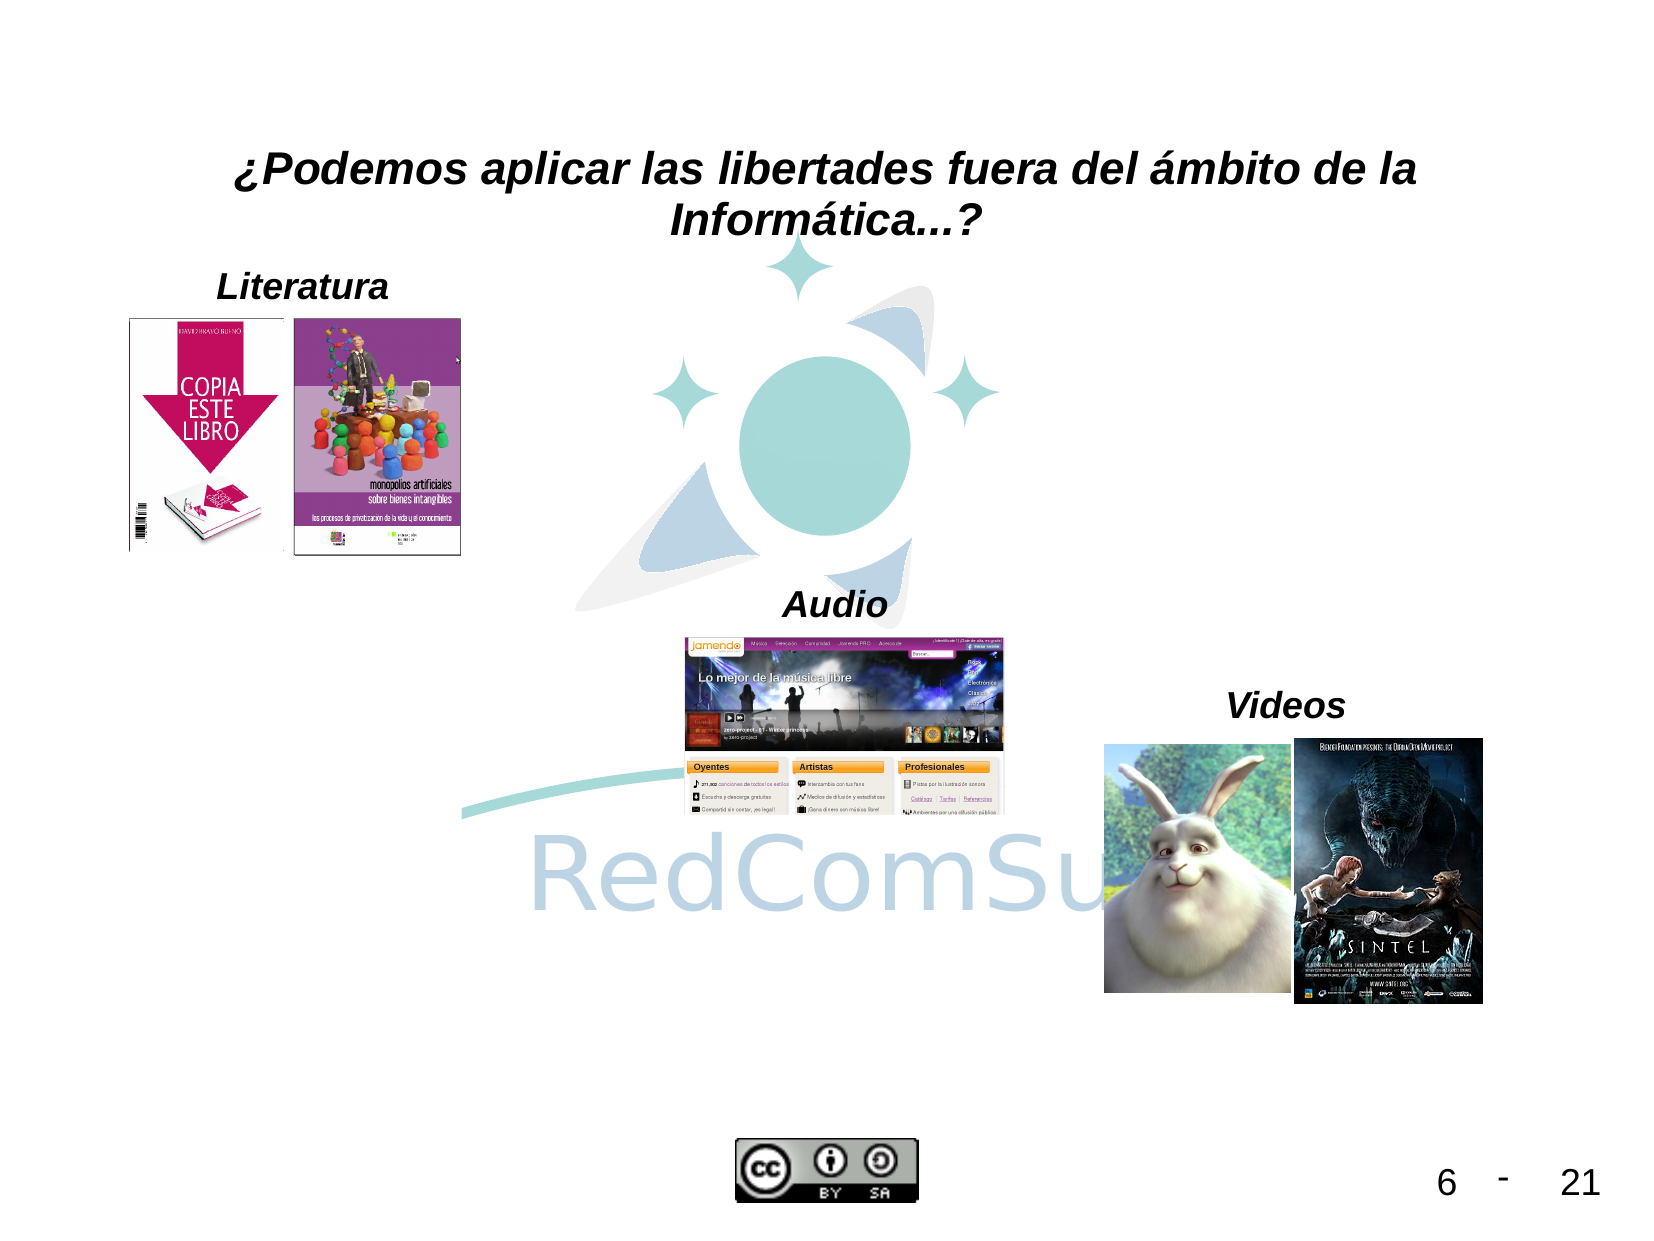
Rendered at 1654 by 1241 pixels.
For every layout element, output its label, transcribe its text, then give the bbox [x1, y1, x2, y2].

text_box Audio [767, 576, 922, 647]
text_box Literatura [201, 257, 414, 315]
text_box - [1482, 1147, 1530, 1205]
picture [1294, 738, 1483, 1004]
text_box ¿Podemos aplicar las libertades fuera del ámbito de la Informática...? [82, 135, 1571, 253]
text_box <número> [1421, 1154, 1545, 1225]
picture [293, 253, 1291, 1205]
text_box 21 [1545, 1154, 1642, 1225]
picture [129, 318, 284, 556]
text_box Videos [1210, 677, 1377, 748]
